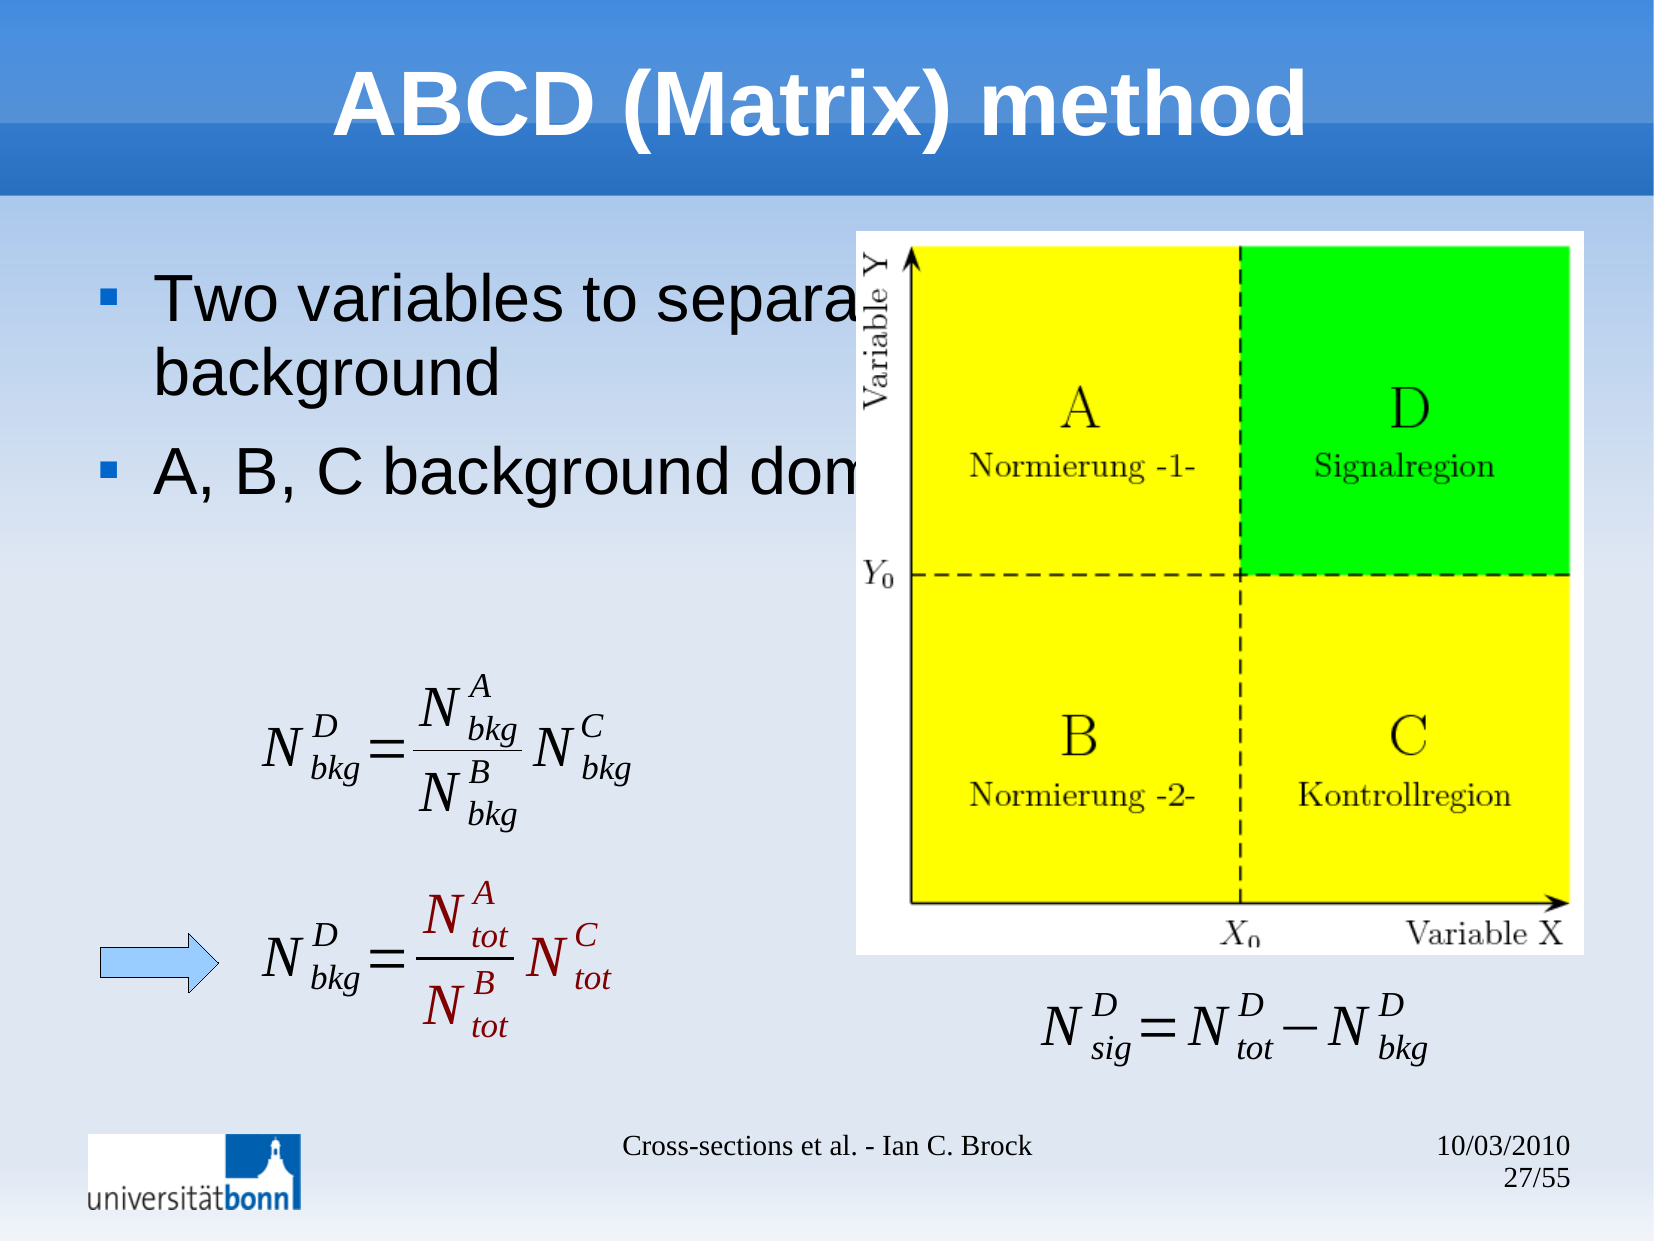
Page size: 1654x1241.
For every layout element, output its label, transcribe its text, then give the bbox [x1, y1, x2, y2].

chart [1030, 985, 1434, 1068]
chart [251, 666, 638, 833]
chart [251, 873, 618, 1046]
list Two variables to separate signal from background A, B, C background dominated [82, 260, 809, 1065]
text_box [100, 933, 219, 993]
picture [0, 0, 1654, 1241]
title ABCD (Matrix) method [76, 0, 1565, 208]
